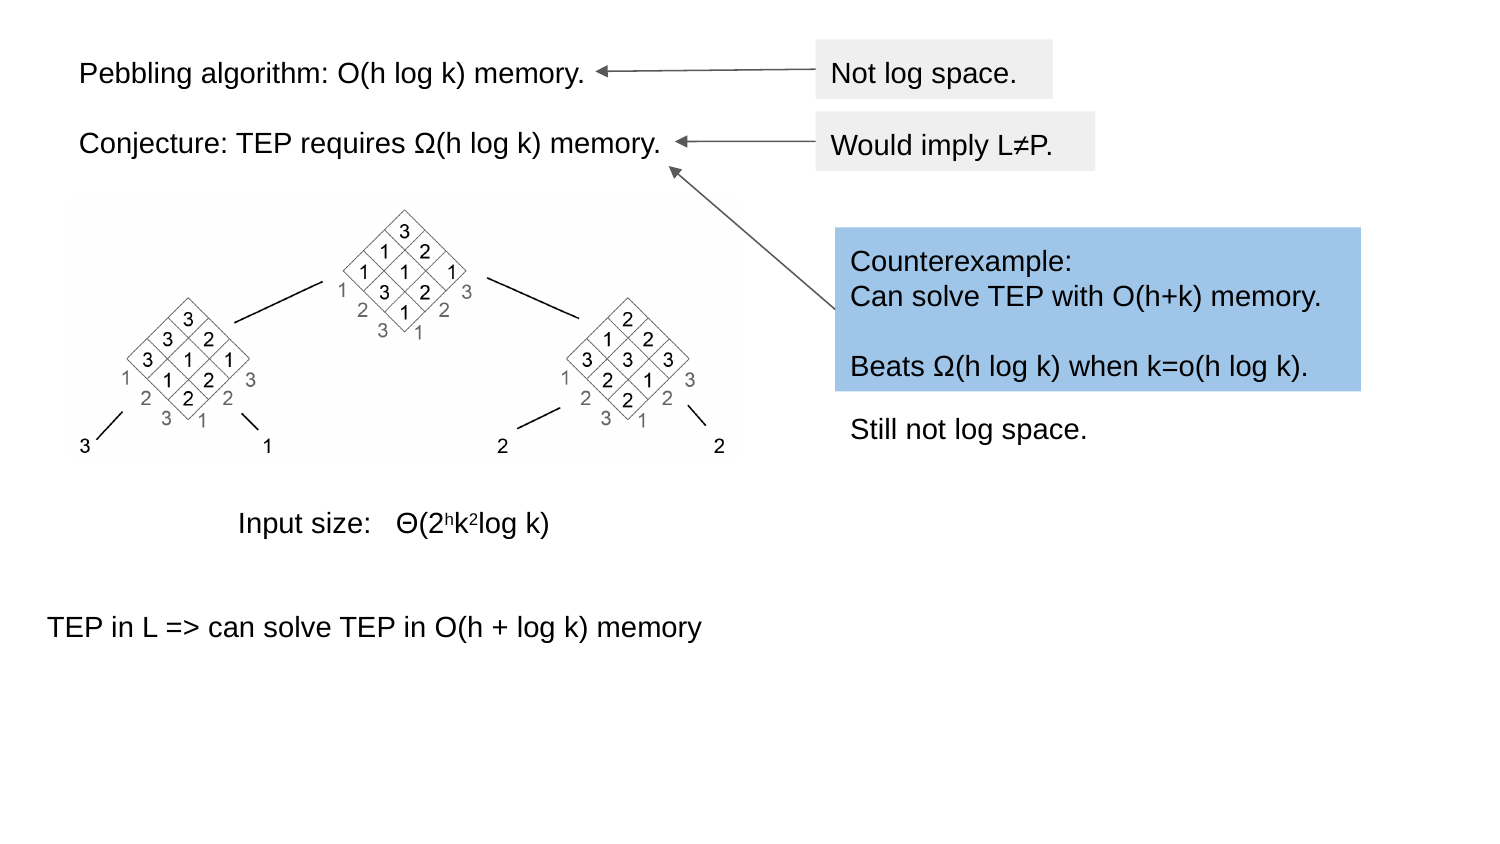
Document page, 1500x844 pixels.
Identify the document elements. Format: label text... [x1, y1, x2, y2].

picture [706, 196, 738, 223]
text_box TEP in L => can solve TEP in O(h + log k) memory [31, 593, 731, 681]
text_box Still not log space. [835, 395, 1123, 449]
text_box Θ(2hk2log k) [380, 489, 593, 558]
text_box Input size: [222, 489, 380, 543]
text_box Would imply L≠P. [815, 111, 1096, 171]
picture [69, 196, 738, 460]
text_box Not log space. [815, 39, 1053, 99]
text_box Counterexample: Can solve TEP with O(h+k) memory. Beats Ω(h log k) when k=o(h log k). [835, 227, 1361, 392]
text_box Pebbling algorithm: O(h log k) memory. Conjecture: TEP requires Ω(h log k) memory. [63, 39, 1000, 172]
